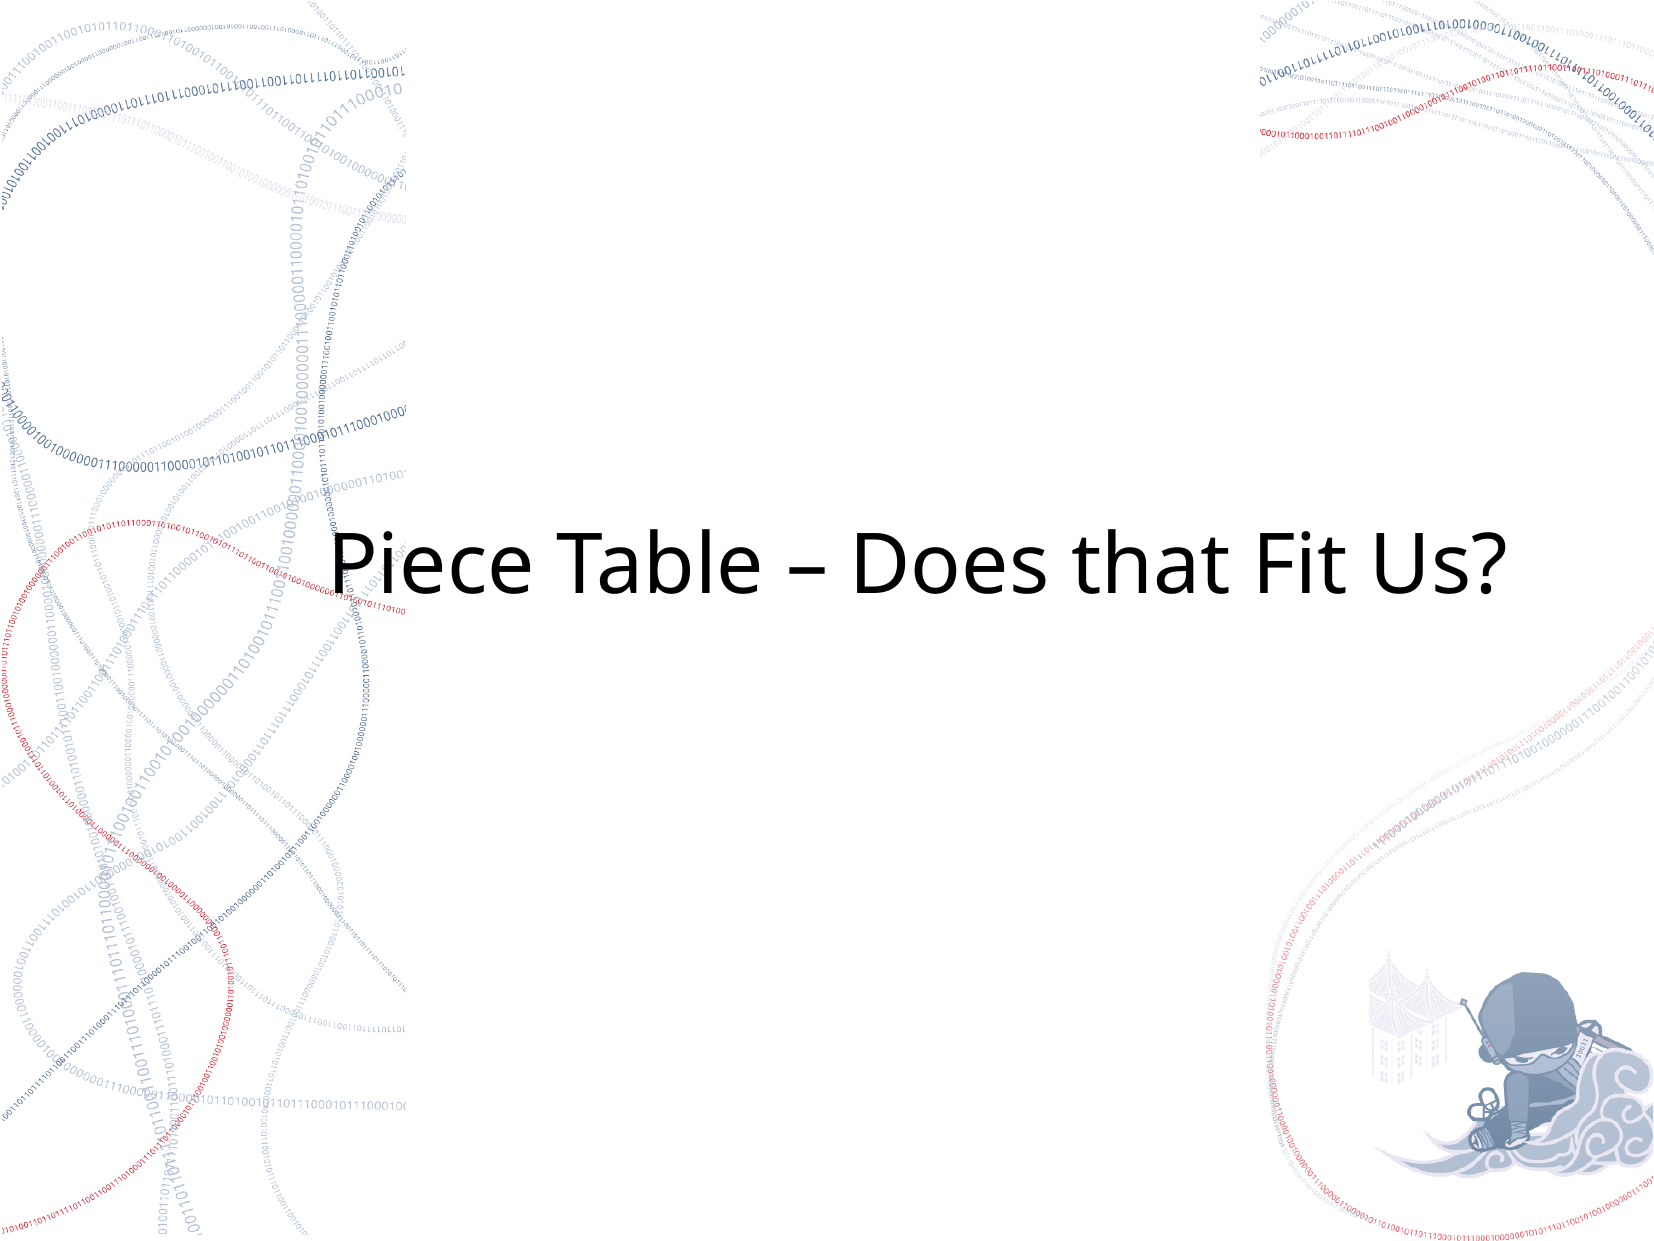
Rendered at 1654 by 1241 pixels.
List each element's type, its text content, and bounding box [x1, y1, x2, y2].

title Piece Table – Does that Fit Us? [149, 496, 1509, 626]
picture [1260, 1, 1654, 287]
picture [2, 1, 406, 1235]
